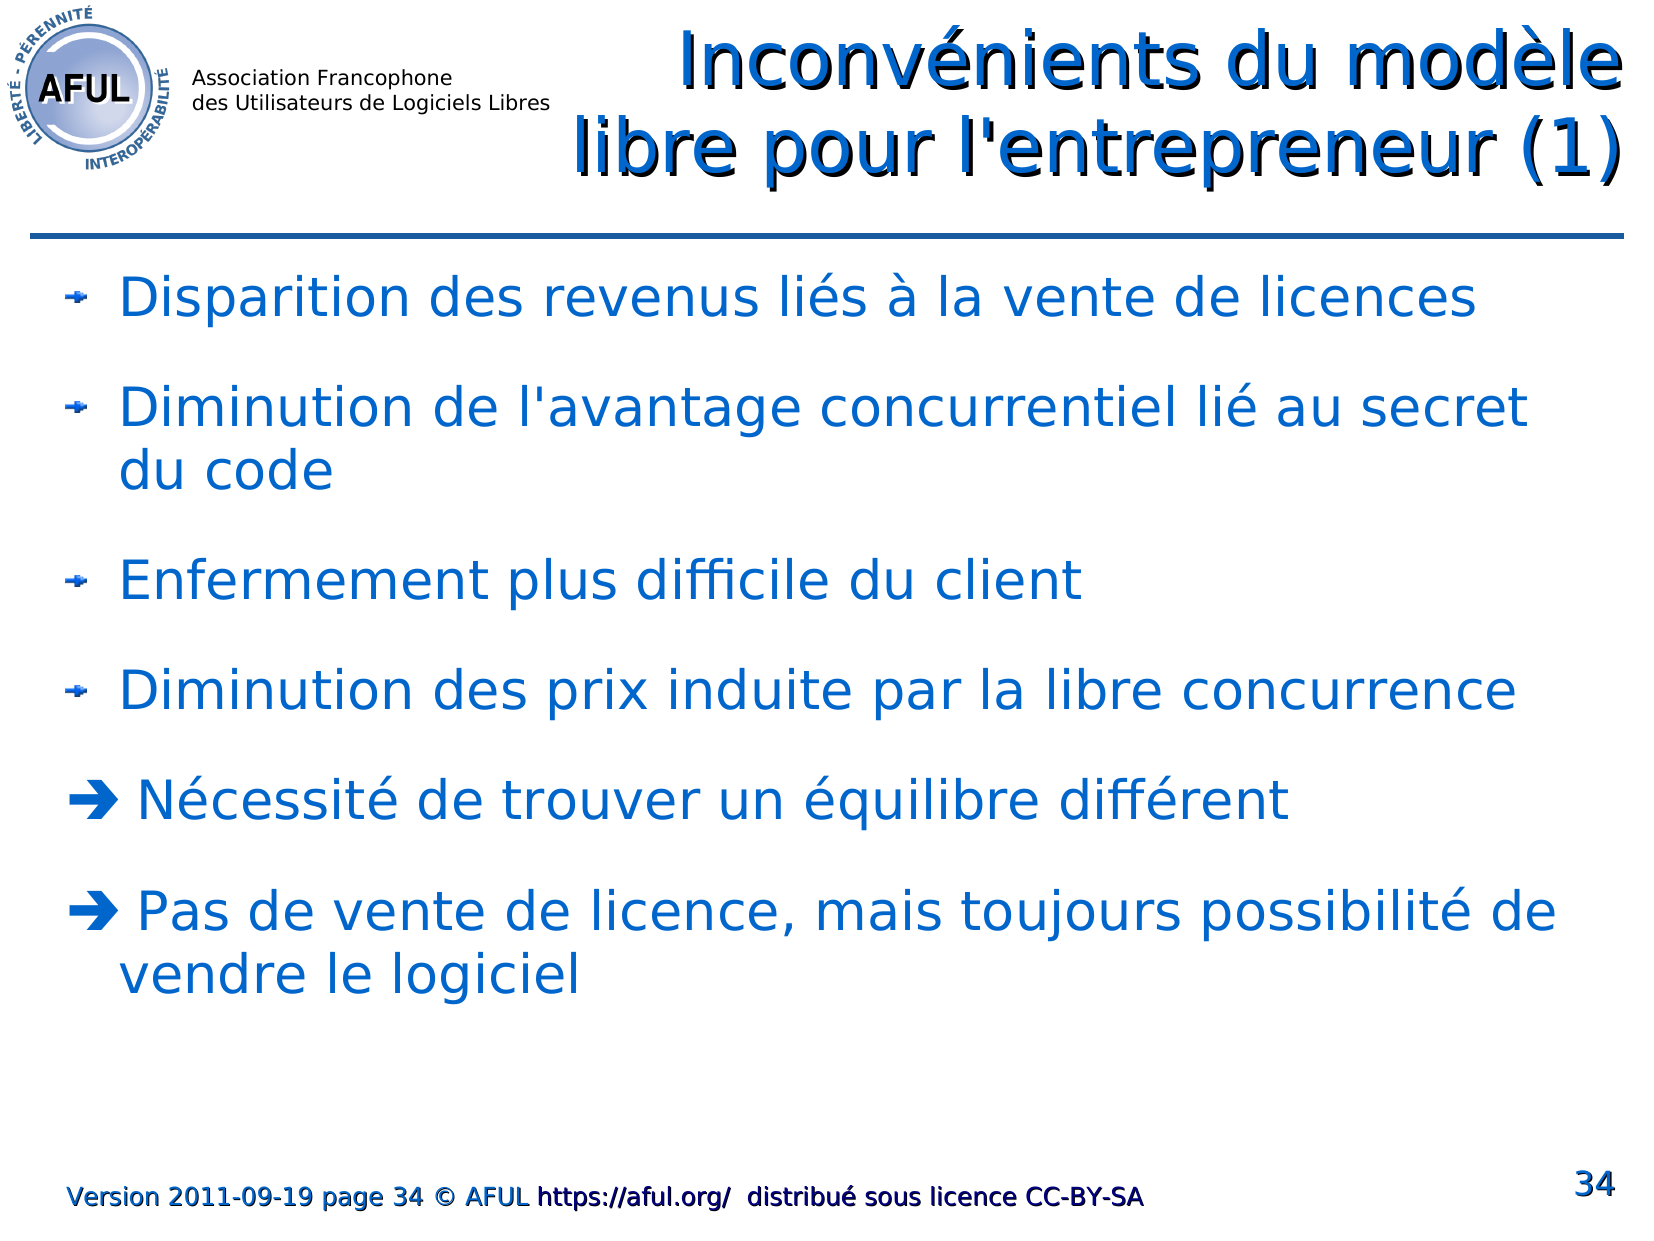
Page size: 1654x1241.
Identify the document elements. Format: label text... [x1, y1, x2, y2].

title Inconvénients du modèle libre pour l'entrepreneur (1) [501, 0, 1625, 207]
list Disparition des revenus liés à la vente de licences Diminution de l'avantage concurrentiel lié au secret du code Enfermement plus difficile du client Diminution des prix induite par la libre concurrence  Nécessité de trouver un équilibre différent  Pas de vente de licence, mais toujours possibilité de vendre le logiciel [47, 265, 1595, 1211]
picture [0, 0, 178, 178]
